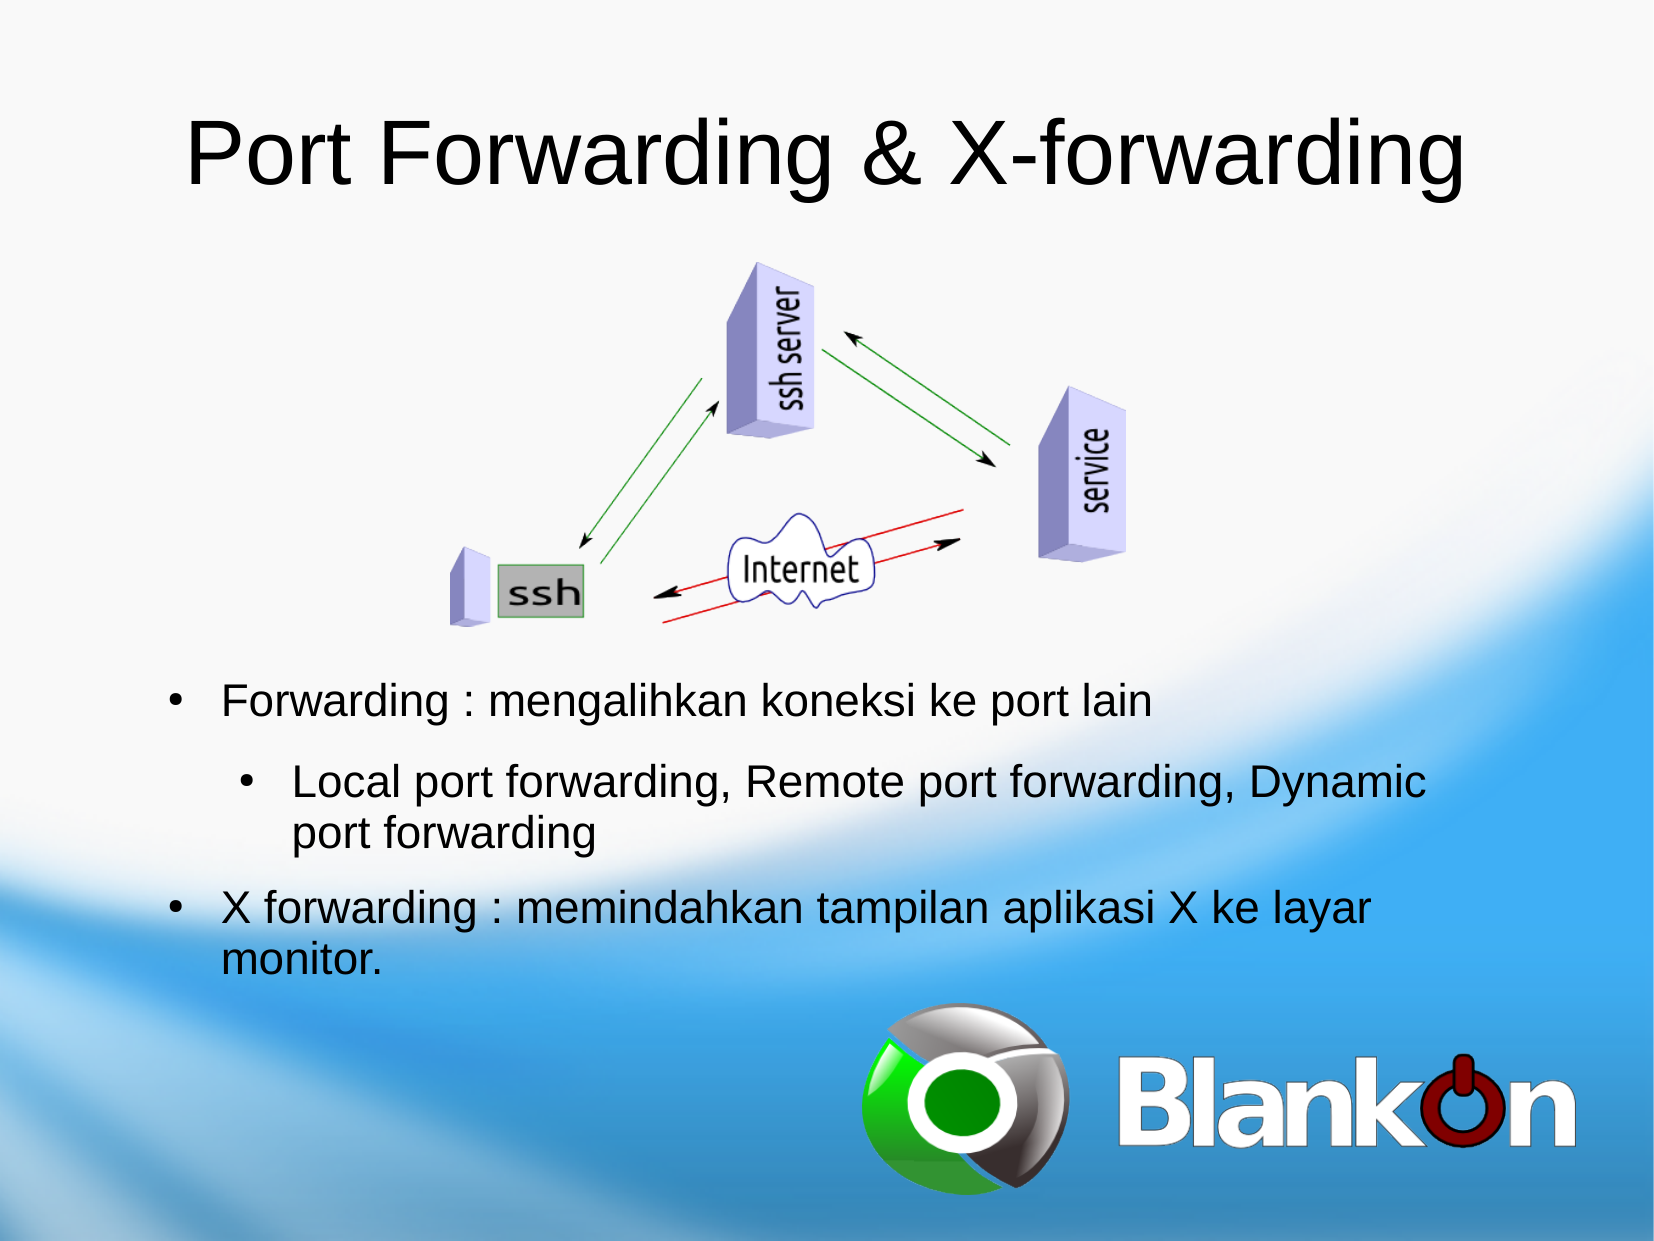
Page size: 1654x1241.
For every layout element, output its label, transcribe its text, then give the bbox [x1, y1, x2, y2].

picture [0, 0, 1654, 1241]
list Forwarding : mengalihkan koneksi ke port lain Local port forwarding, Remote port forwarding, Dynamic port forwarding X forwarding : memindahkan tampilan aplikasi X ke layar monitor. [150, 675, 1500, 1007]
title Port Forwarding & X-forwarding [82, 56, 1571, 250]
